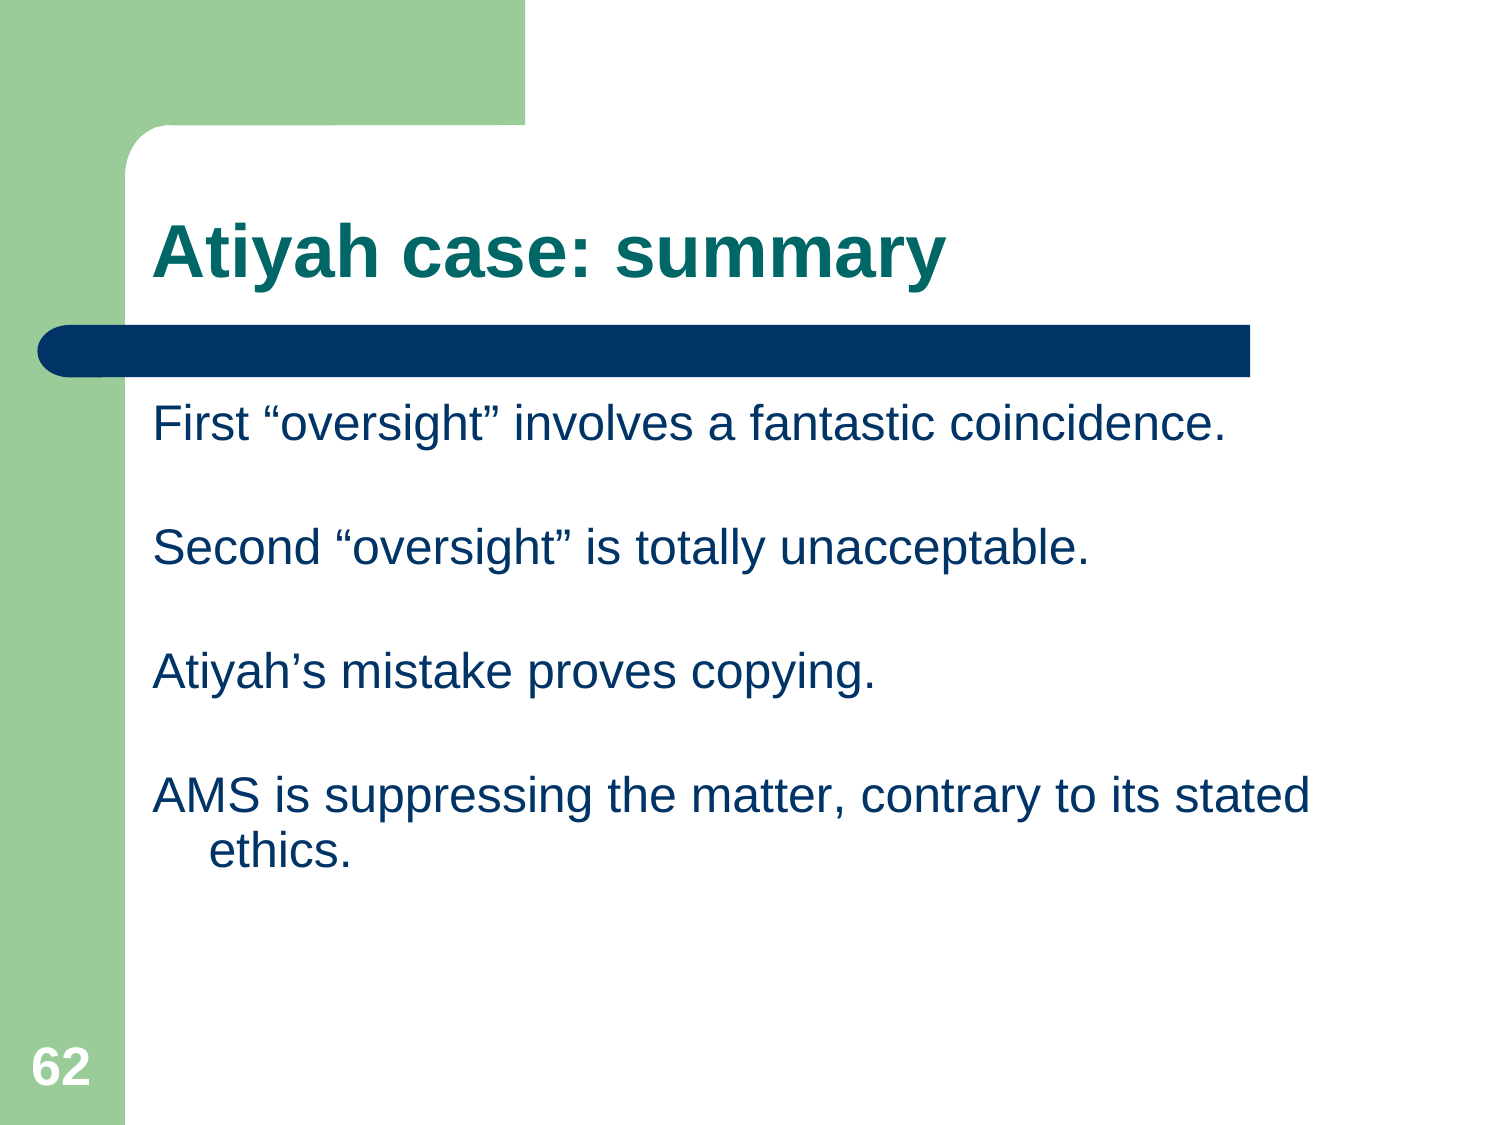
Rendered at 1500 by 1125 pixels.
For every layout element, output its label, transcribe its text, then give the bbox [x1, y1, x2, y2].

title Atiyah case: summary [136, 136, 1414, 301]
list First “oversight” involves a fantastic coincidence. Second “oversight” is totally unacceptable. Atiyah’s mistake proves copying. AMS is suppressing the matter, contrary to its stated ethics. [137, 387, 1400, 999]
